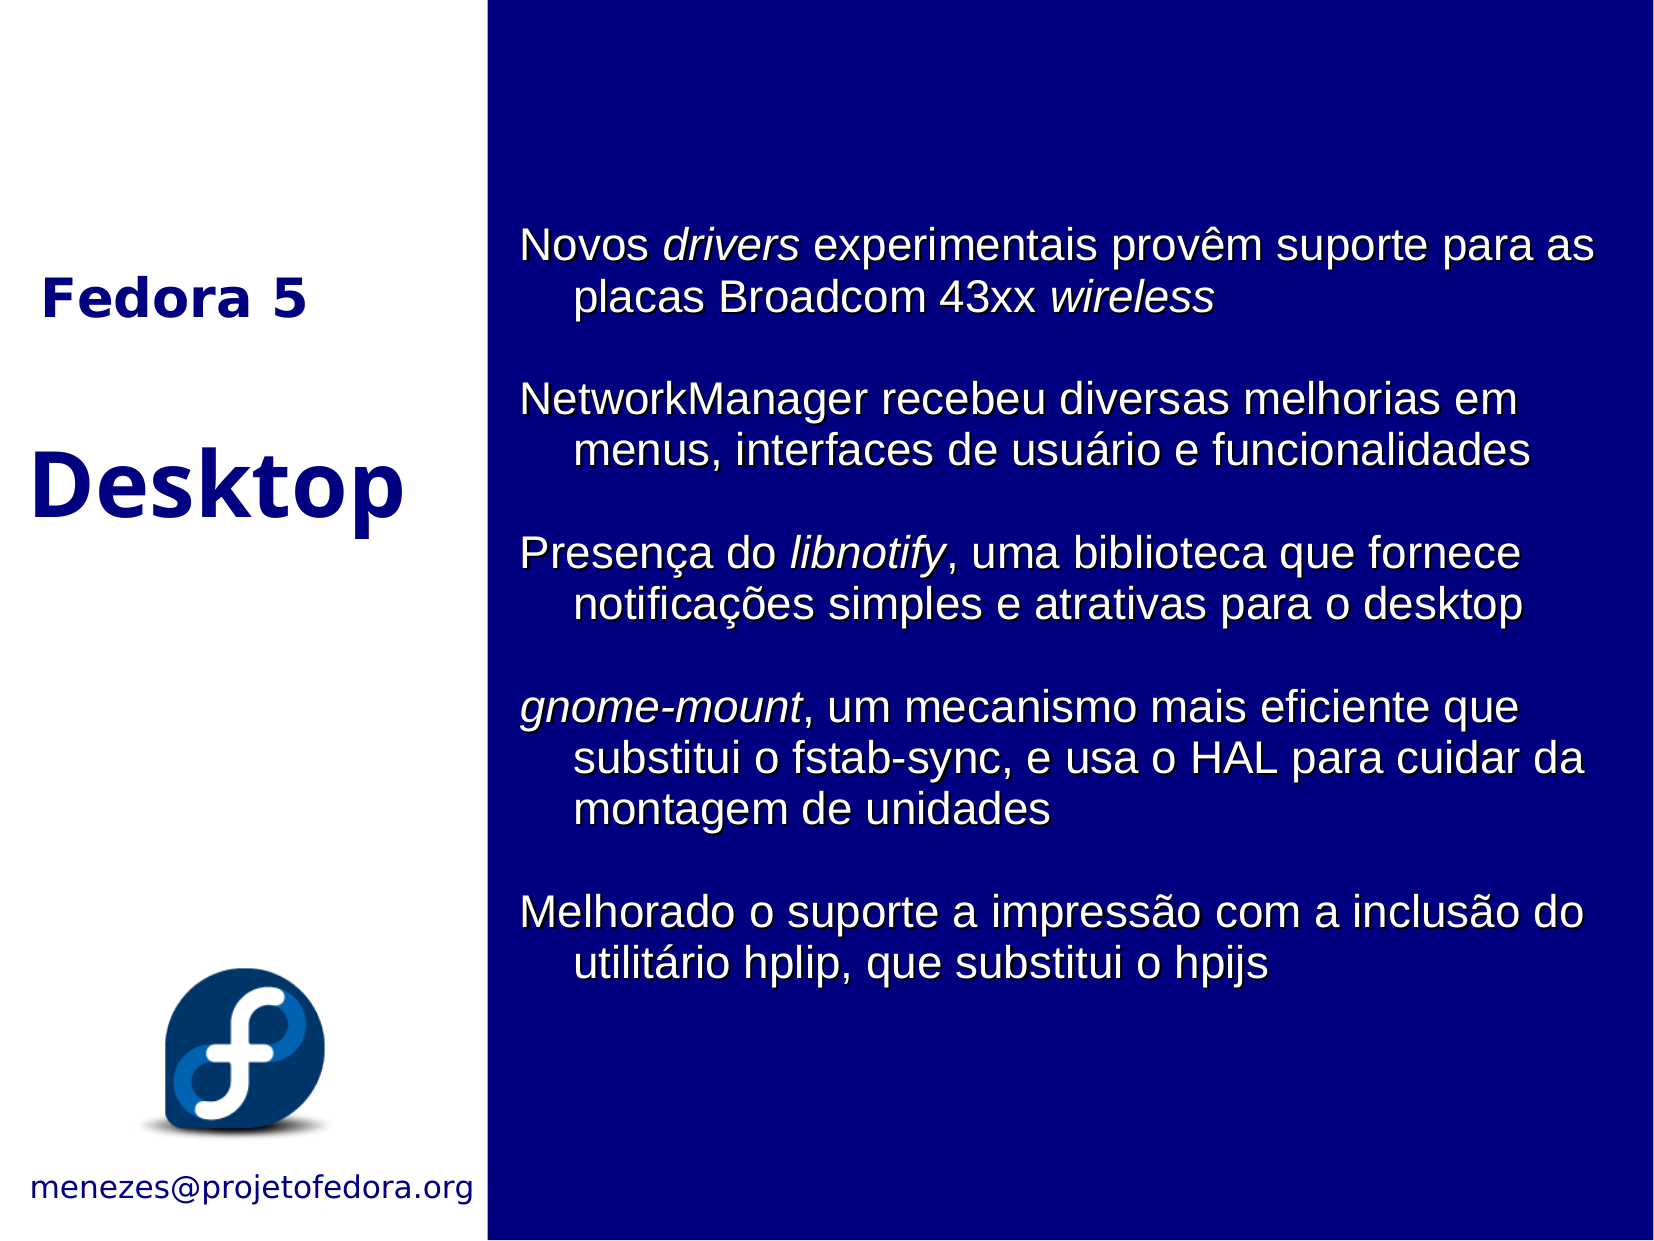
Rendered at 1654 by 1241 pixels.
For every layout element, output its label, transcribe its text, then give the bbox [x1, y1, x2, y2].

text_box Desktop [0, 412, 419, 540]
picture [132, 967, 339, 1141]
text_box Novos drivers experimentais provêm suporte para as placas Broadcom 43xx wireless NetworkManager recebeu diversas melhorias em menus, interfaces de usuário e funcionalidades Presença do libnotify, uma biblioteca que fornece notificações simples e atrativas para o desktop gnome-mount, um mecanismo mais eficiente que substitui o fstab-sync, e usa o HAL para cuidar da montagem de unidades Melhorado o suporte a impressão com a inclusão do utilitário hplip, que substitui o hpijs [487, 211, 1621, 1013]
text_box Fedora 5 [25, 259, 325, 338]
